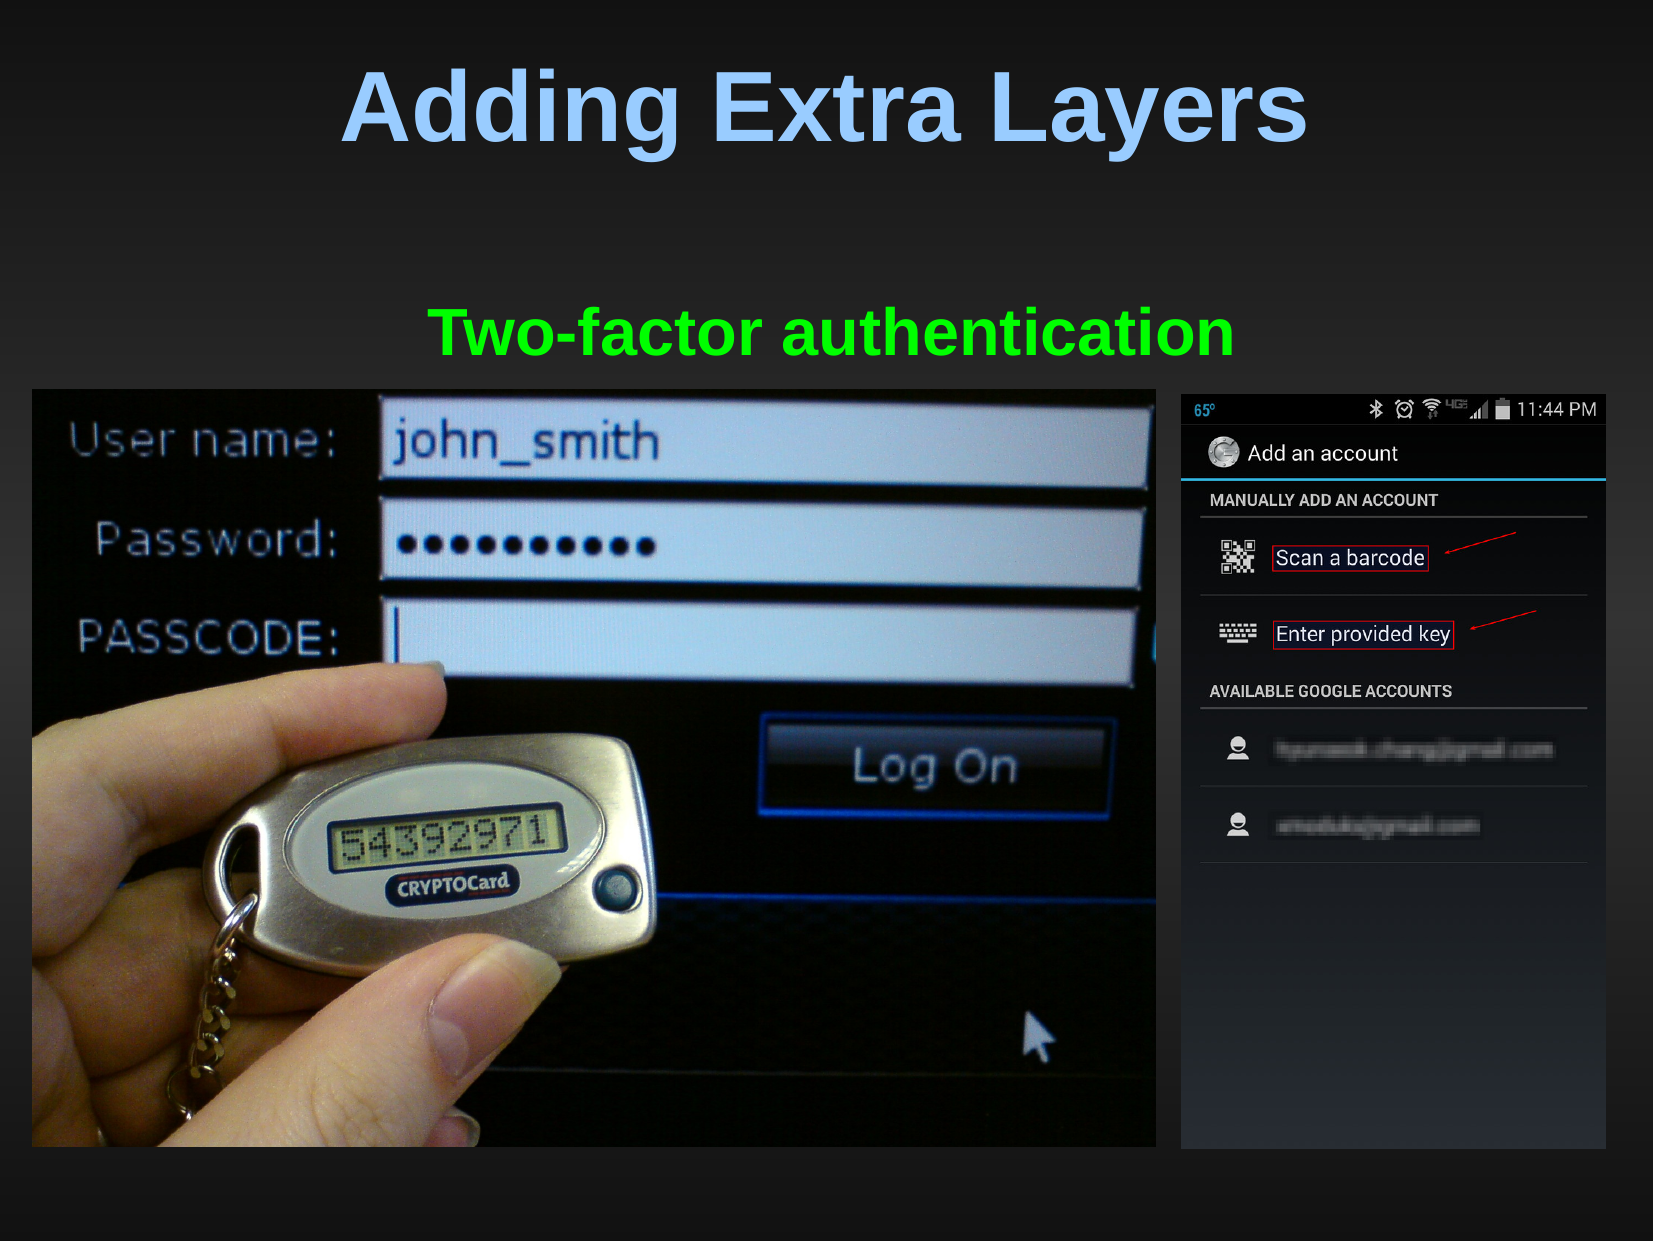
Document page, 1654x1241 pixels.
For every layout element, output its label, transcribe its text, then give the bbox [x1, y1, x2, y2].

title Adding Extra Layers [0, 2, 1651, 211]
picture [1181, 394, 1606, 1149]
text_box Two-factor authentication [30, 287, 1636, 1036]
picture [32, 389, 1156, 1147]
